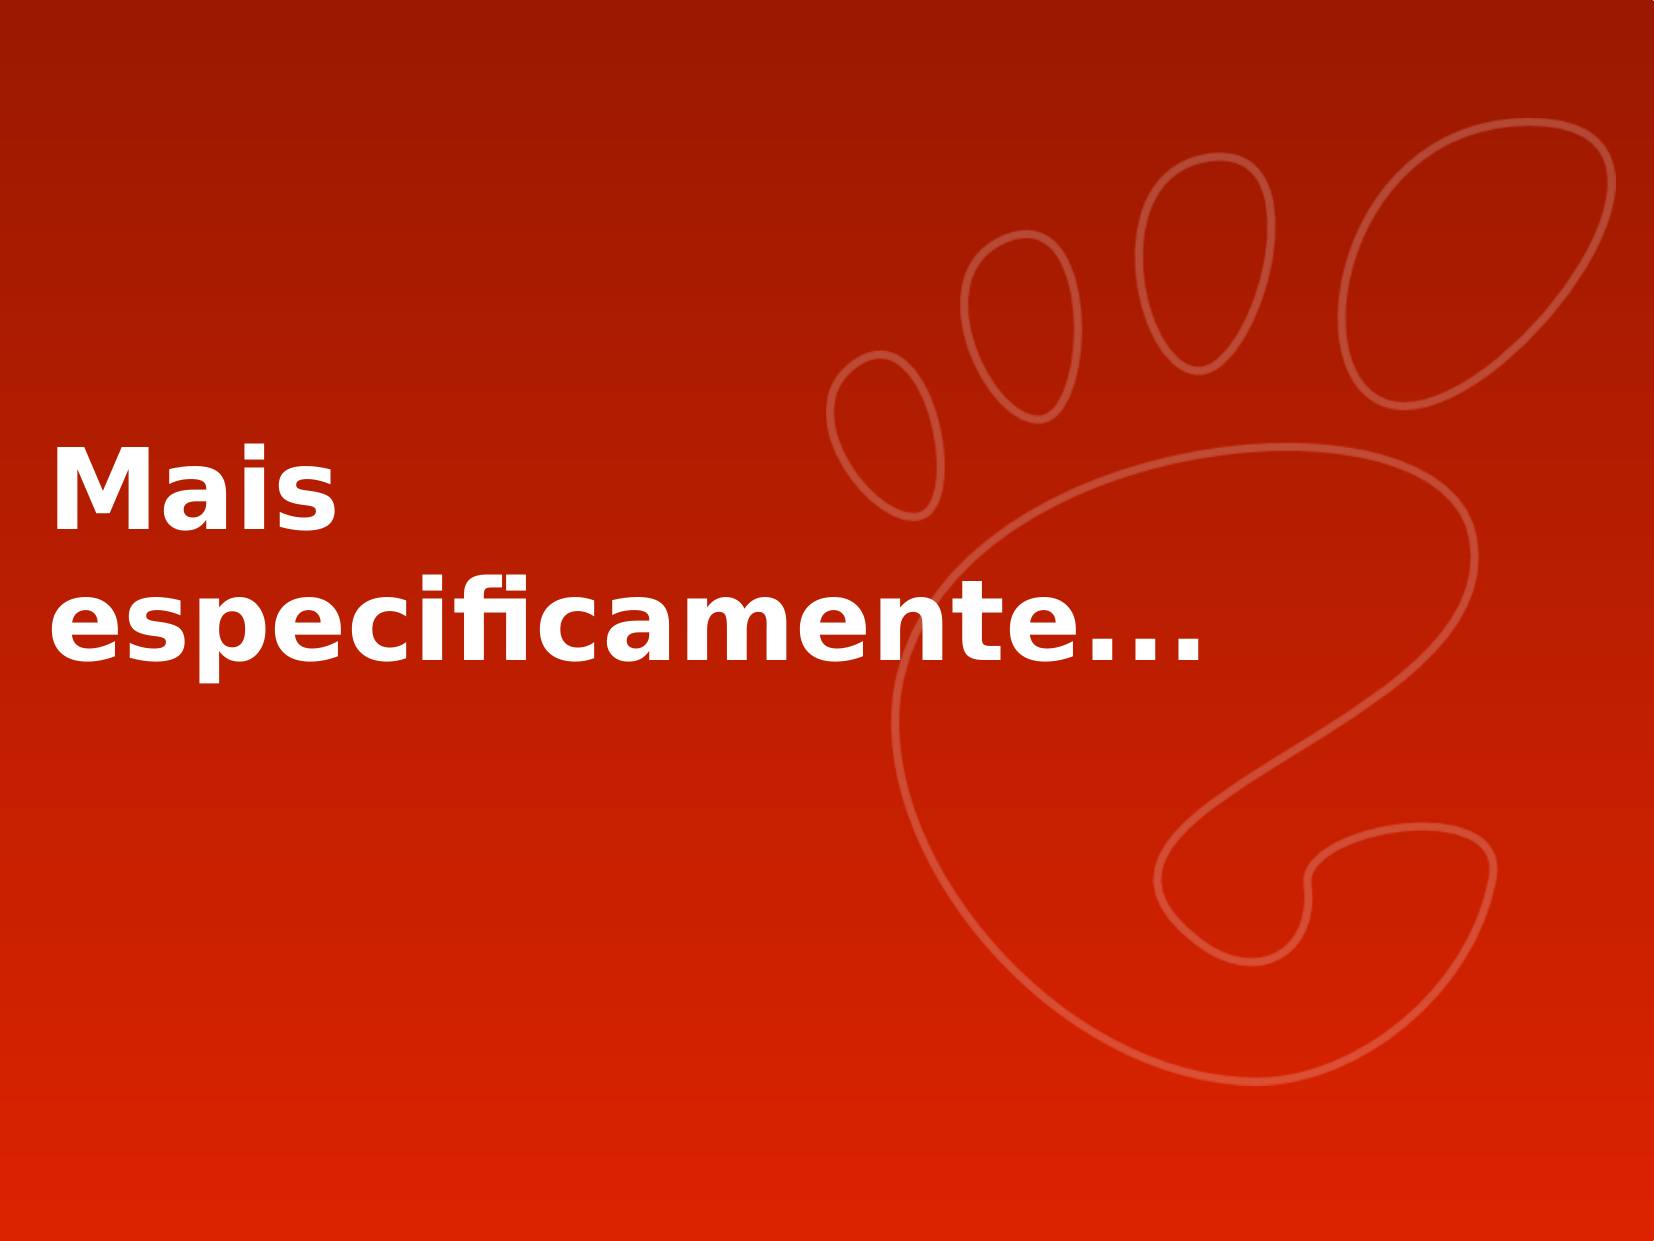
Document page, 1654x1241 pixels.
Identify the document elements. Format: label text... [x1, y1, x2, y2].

picture [826, 118, 1616, 1086]
title Mais especificamente... [47, 403, 1536, 709]
